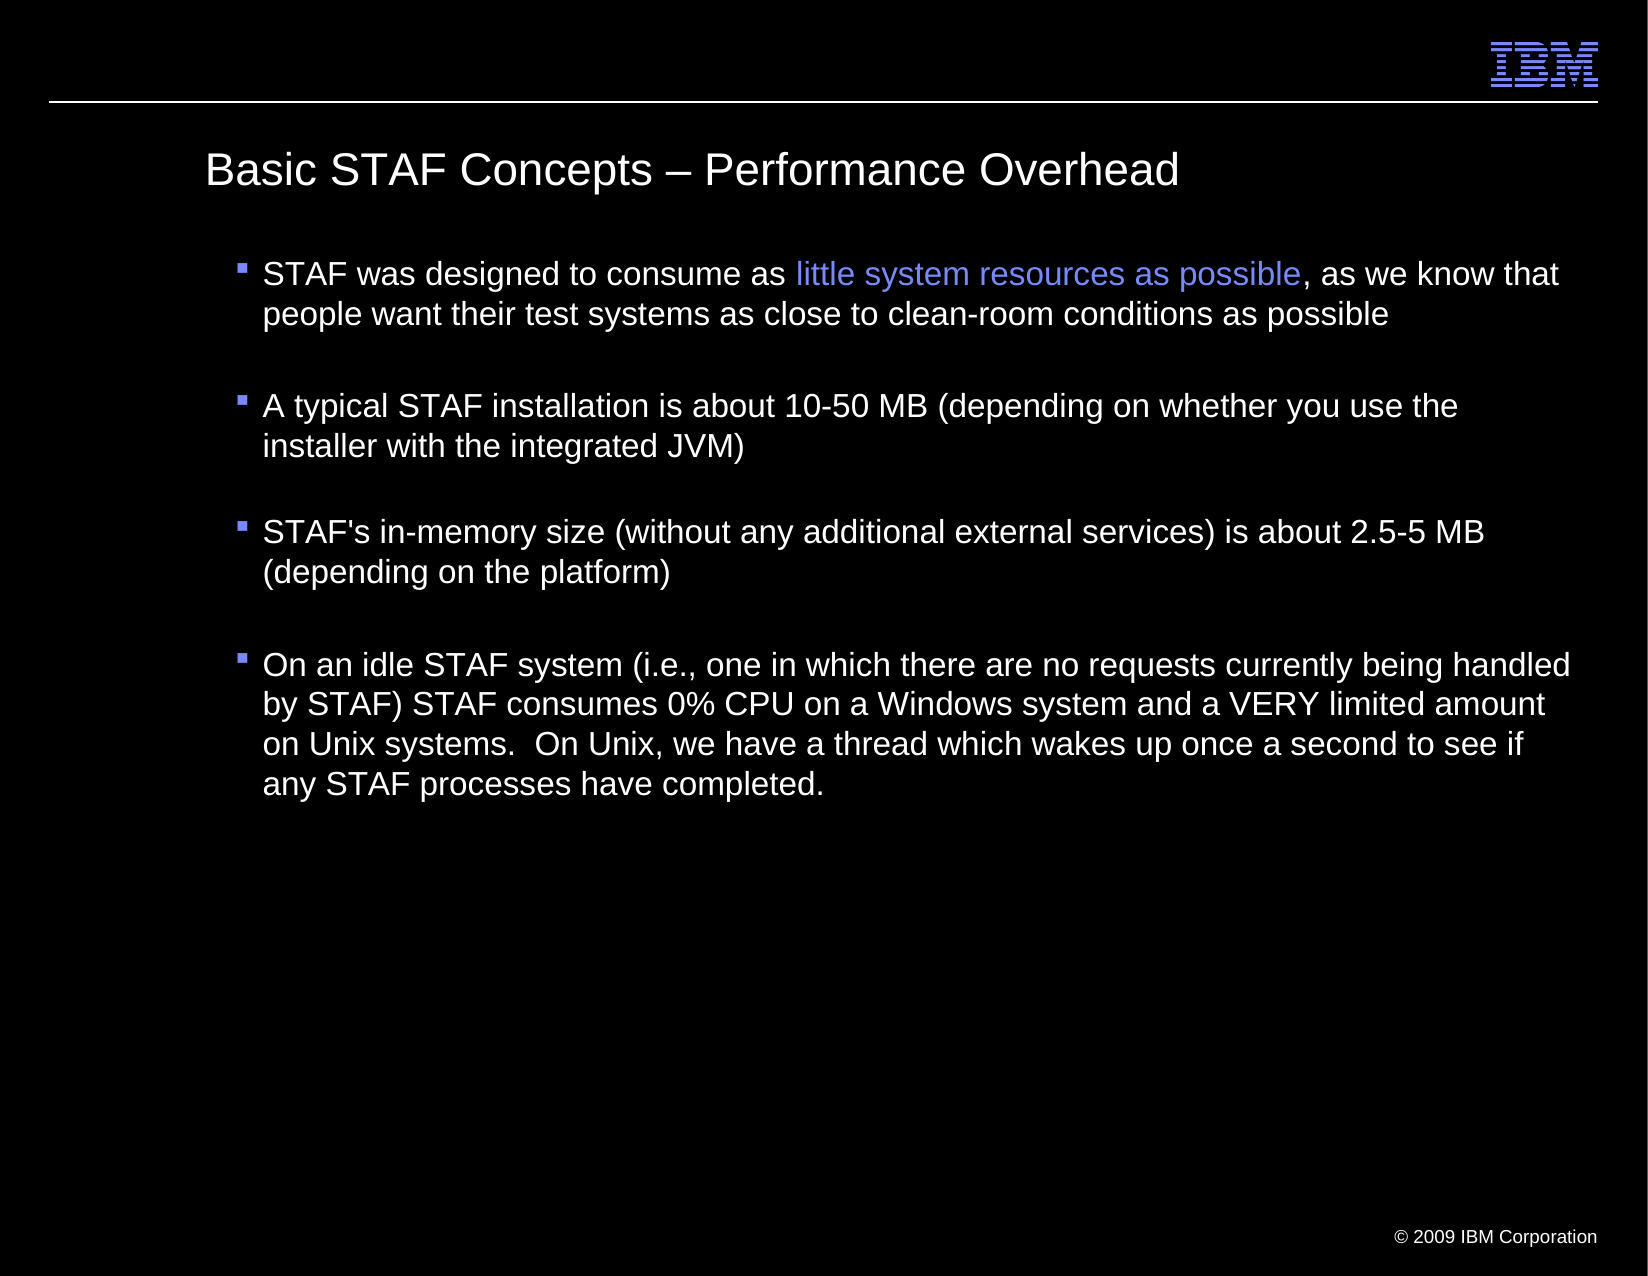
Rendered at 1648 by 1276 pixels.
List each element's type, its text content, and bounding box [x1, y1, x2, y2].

text_box STAF was designed to consume as little system resources as possible, as we know that people want their test systems as close to clean-room conditions as possible A typical STAF installation is about 10-50 MB (depending on whether you use the installer with the integrated JVM) STAF's in-memory size (without any additional external services) is about 2.5-5 MB (depending on the platform) On an idle STAF system (i.e., one in which there are no requests currently being handled by STAF) STAF consumes 0% CPU on a Windows system and a VERY limited amount on Unix systems. On Unix, we have a thread which wakes up once a second to see if any STAF processes have completed. [235, 252, 1584, 803]
title Basic STAF Concepts – Performance Overhead [188, 137, 1648, 231]
picture [1491, 42, 1598, 87]
